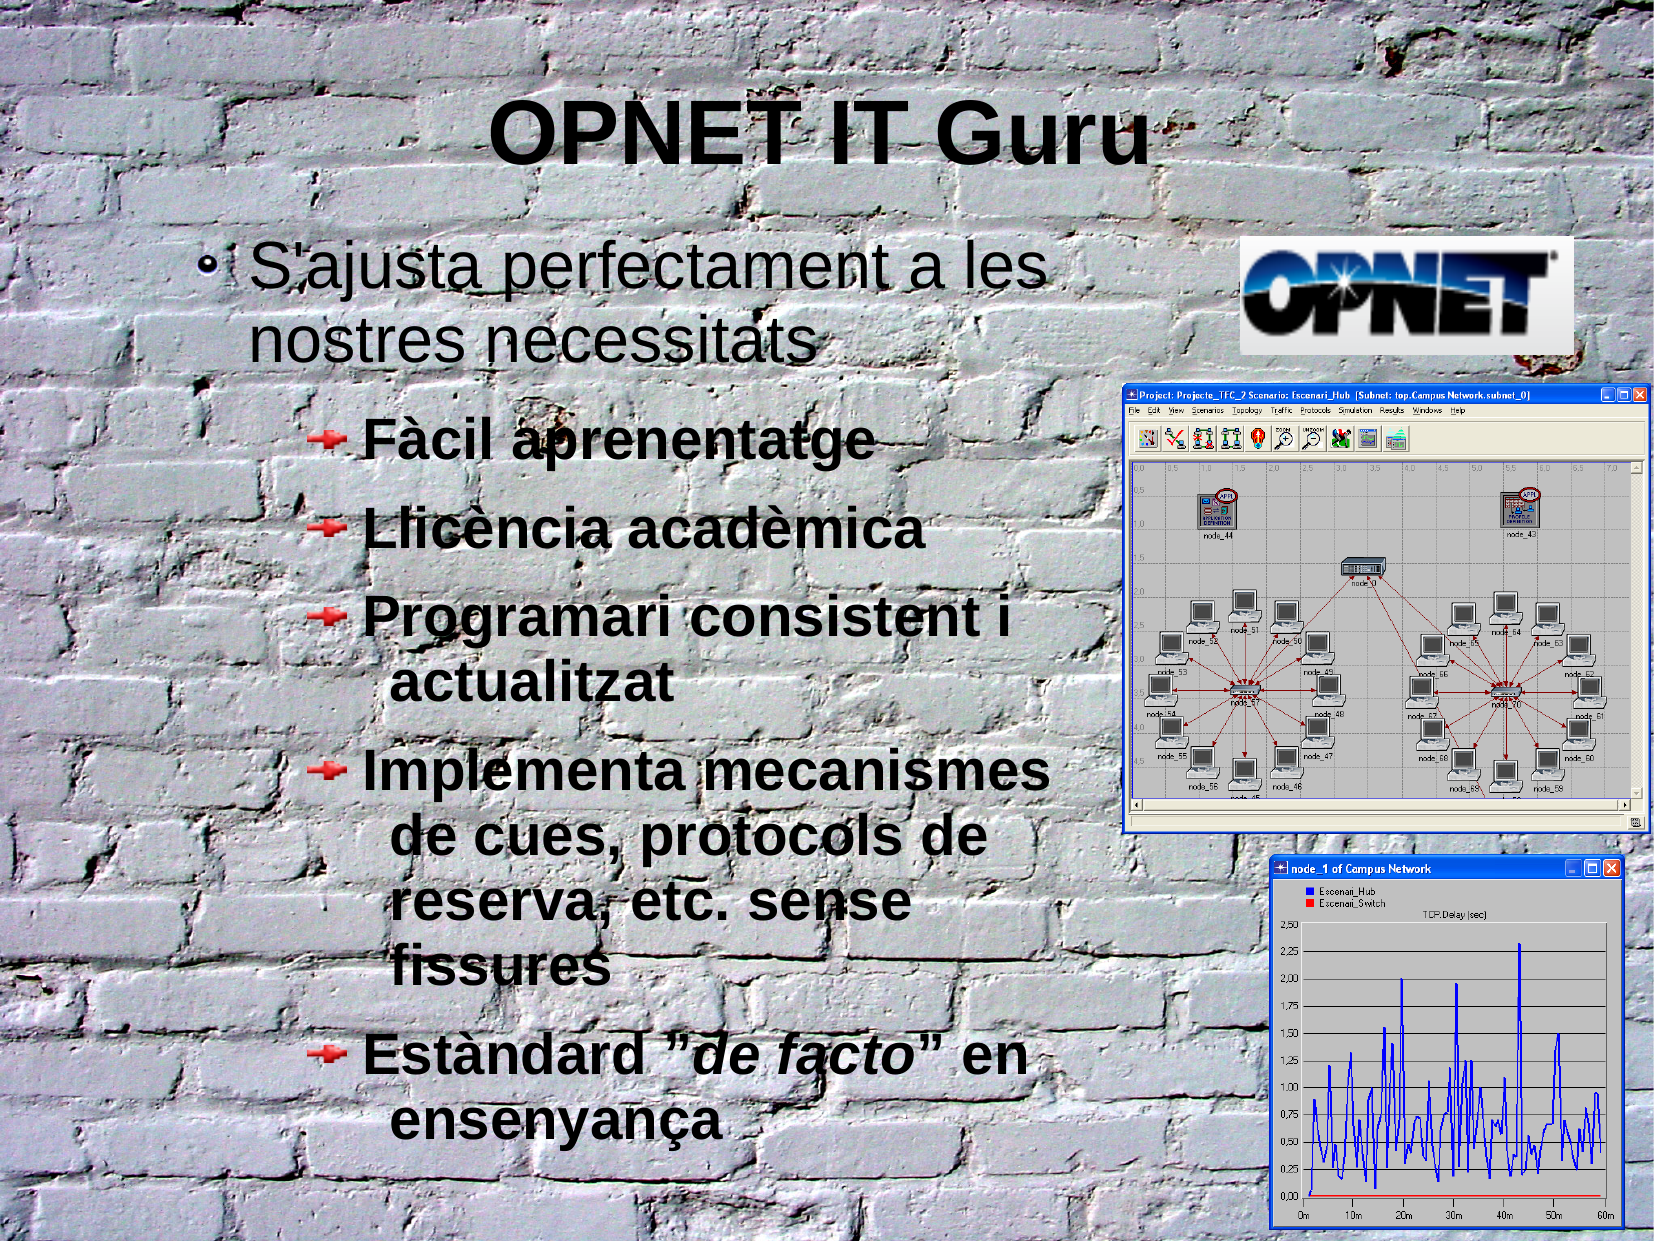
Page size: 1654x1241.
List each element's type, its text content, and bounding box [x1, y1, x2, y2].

picture [0, 0, 1654, 1241]
list S'ajusta perfectament a les nostres necessitats Fàcil aprenentatge Llicència acadèmica Programari consistent i actualitzat Implementa mecanismes de cues, protocols de reserva, etc. sense fissures Estàndard ”de facto” en ensenyança [177, 227, 1093, 1152]
title OPNET IT Guru [76, 29, 1565, 237]
